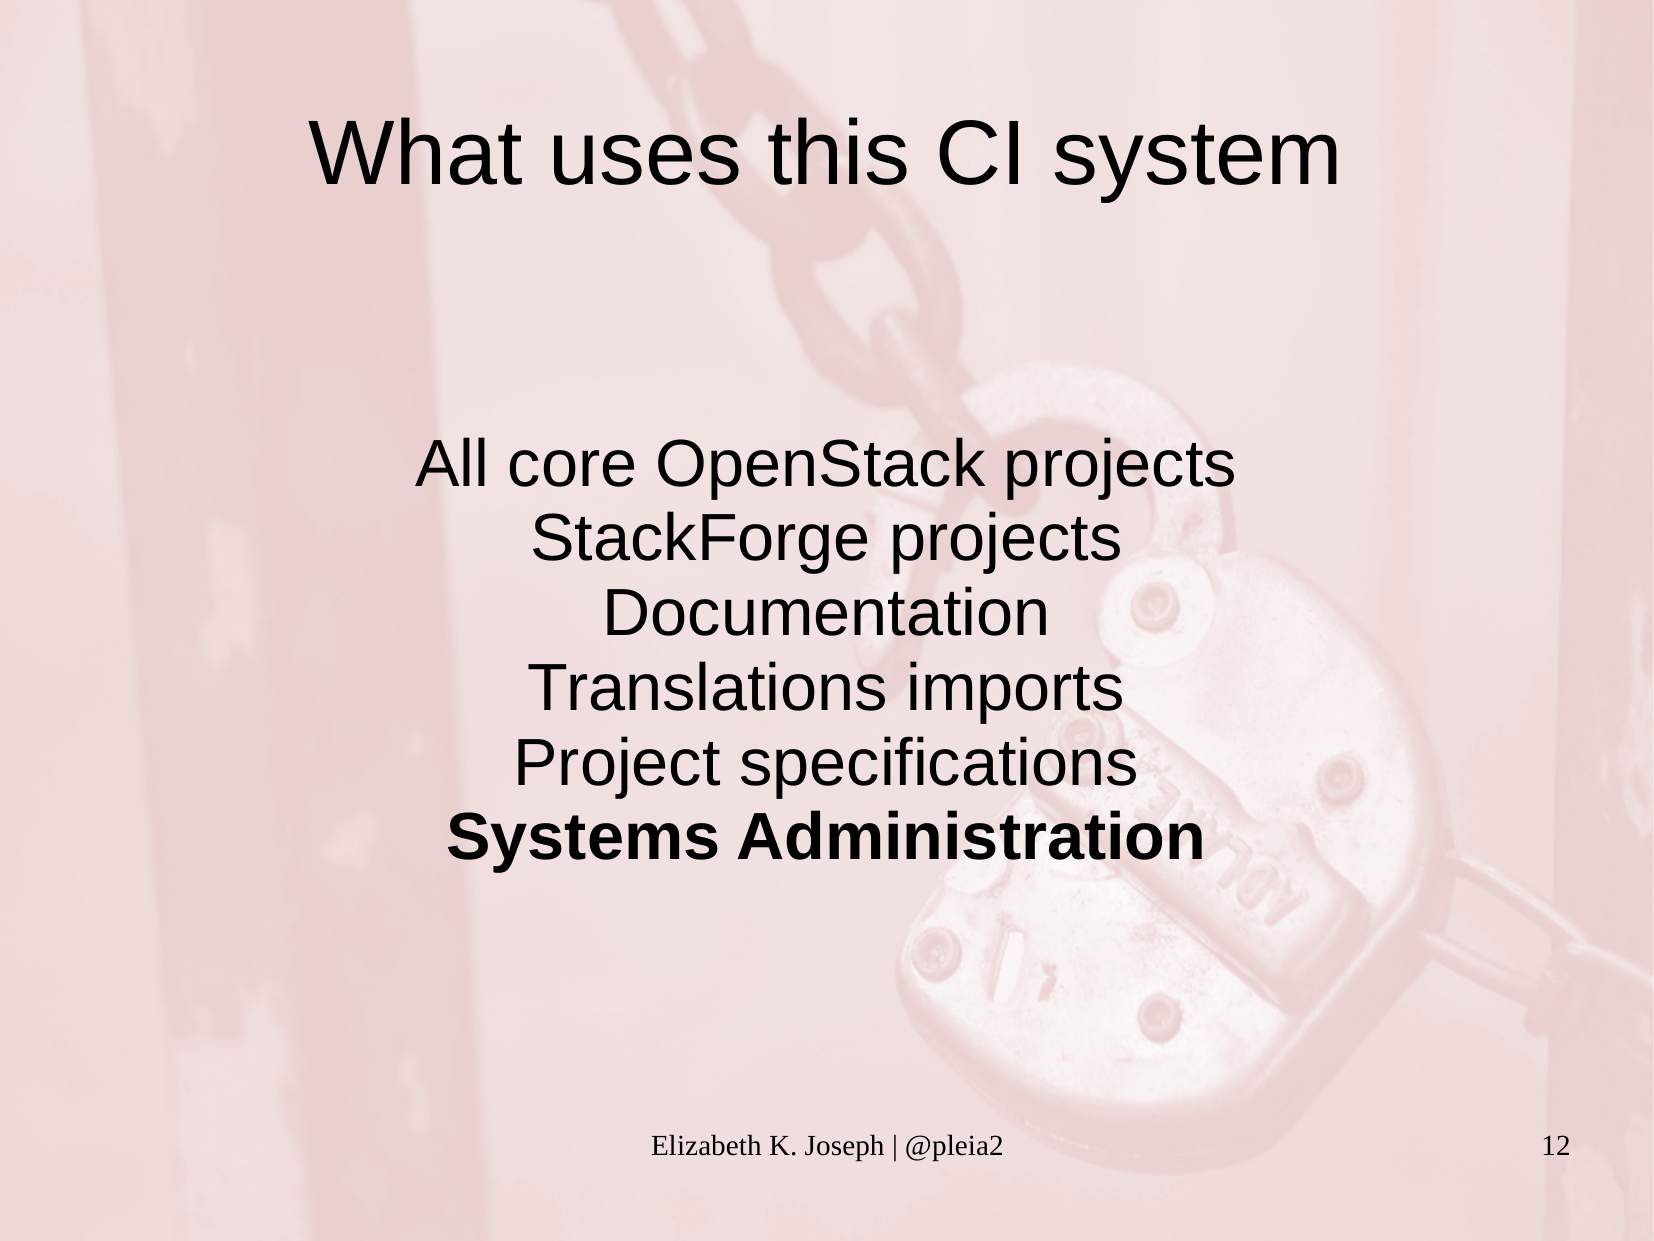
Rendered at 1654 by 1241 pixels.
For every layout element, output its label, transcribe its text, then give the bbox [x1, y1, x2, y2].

subtitle All core OpenStack projects StackForge projects Documentation Translations imports Project specifications Systems Administration [82, 290, 1571, 1010]
title What uses this CI system [82, 49, 1571, 257]
picture [0, 0, 1654, 1241]
